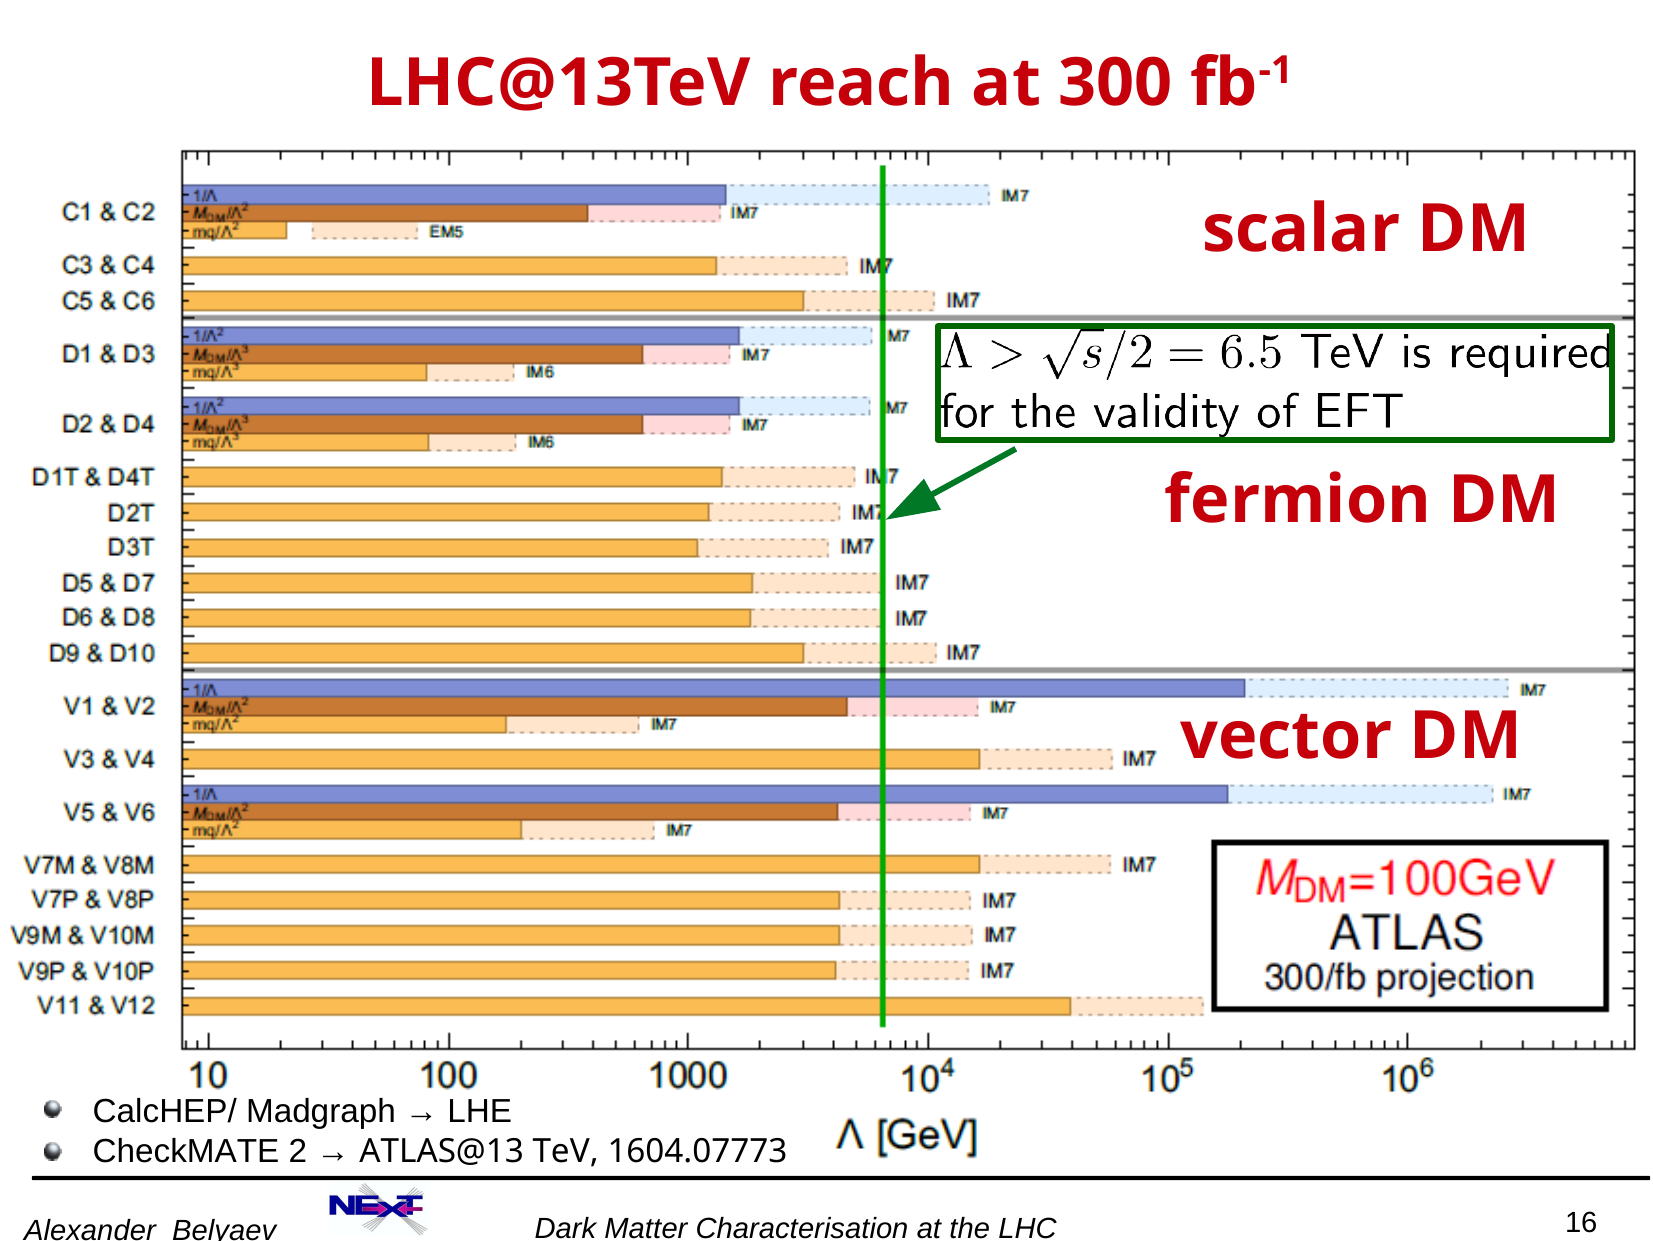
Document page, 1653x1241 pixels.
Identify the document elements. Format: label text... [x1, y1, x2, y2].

text_box CalcHEP/ Madgraph → LHE CheckMATE 2 → ATLAS@13 TeV, 1604.07773 [12, 1081, 1312, 1205]
picture [0, 145, 1653, 1164]
picture [327, 1205, 429, 1236]
title LHC@13TeV reach at 300 fb-1 [0, 23, 1653, 136]
text_box vector DM [1102, 686, 1560, 780]
text_box fermion DM [1114, 450, 1571, 544]
text_box scalar DM [1125, 178, 1583, 272]
